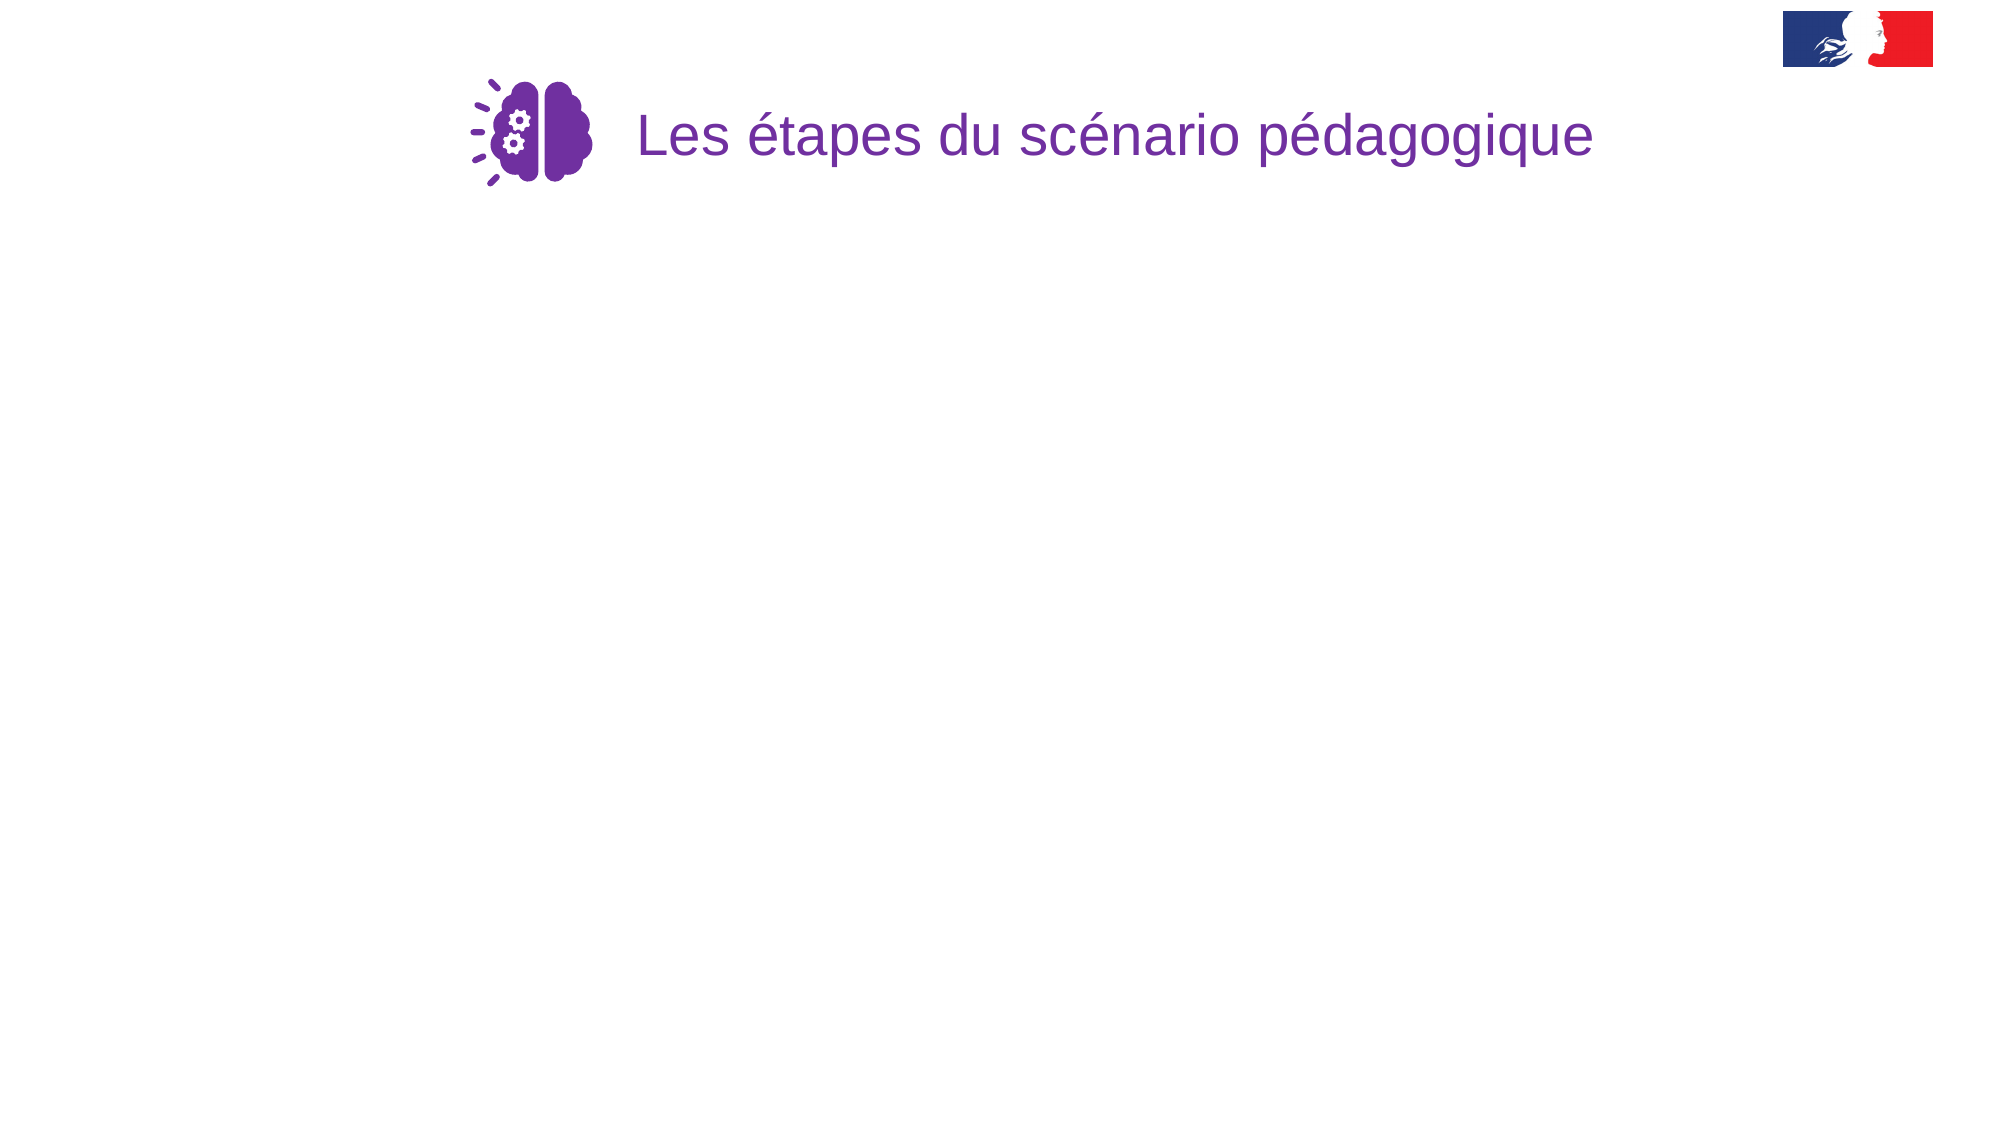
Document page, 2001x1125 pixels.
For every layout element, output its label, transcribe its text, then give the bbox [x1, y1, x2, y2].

text_box Les étapes du scénario pédagogique [621, 90, 1772, 175]
picture [1783, 11, 1933, 67]
picture [466, 57, 617, 208]
